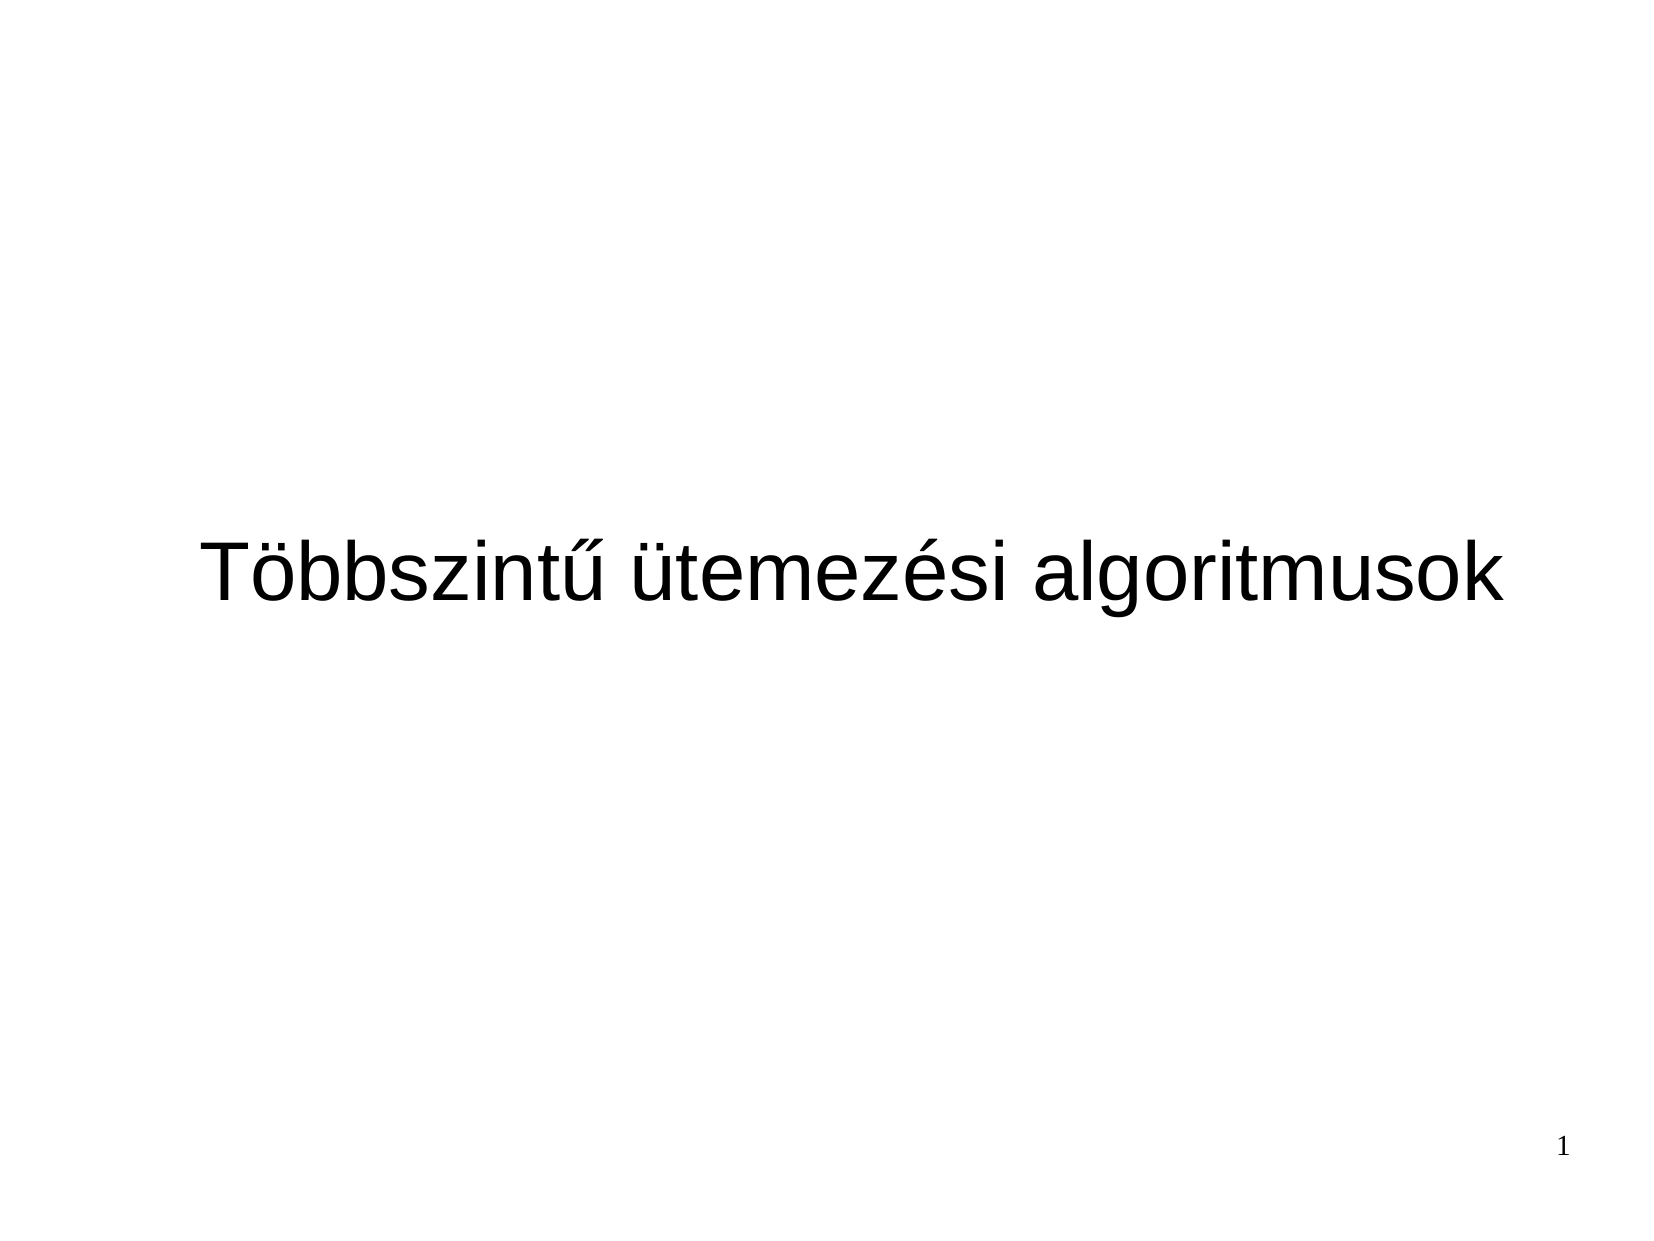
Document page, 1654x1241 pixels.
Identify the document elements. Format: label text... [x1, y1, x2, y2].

text_box Többszintű ütemezési algoritmusok [149, 463, 1556, 671]
